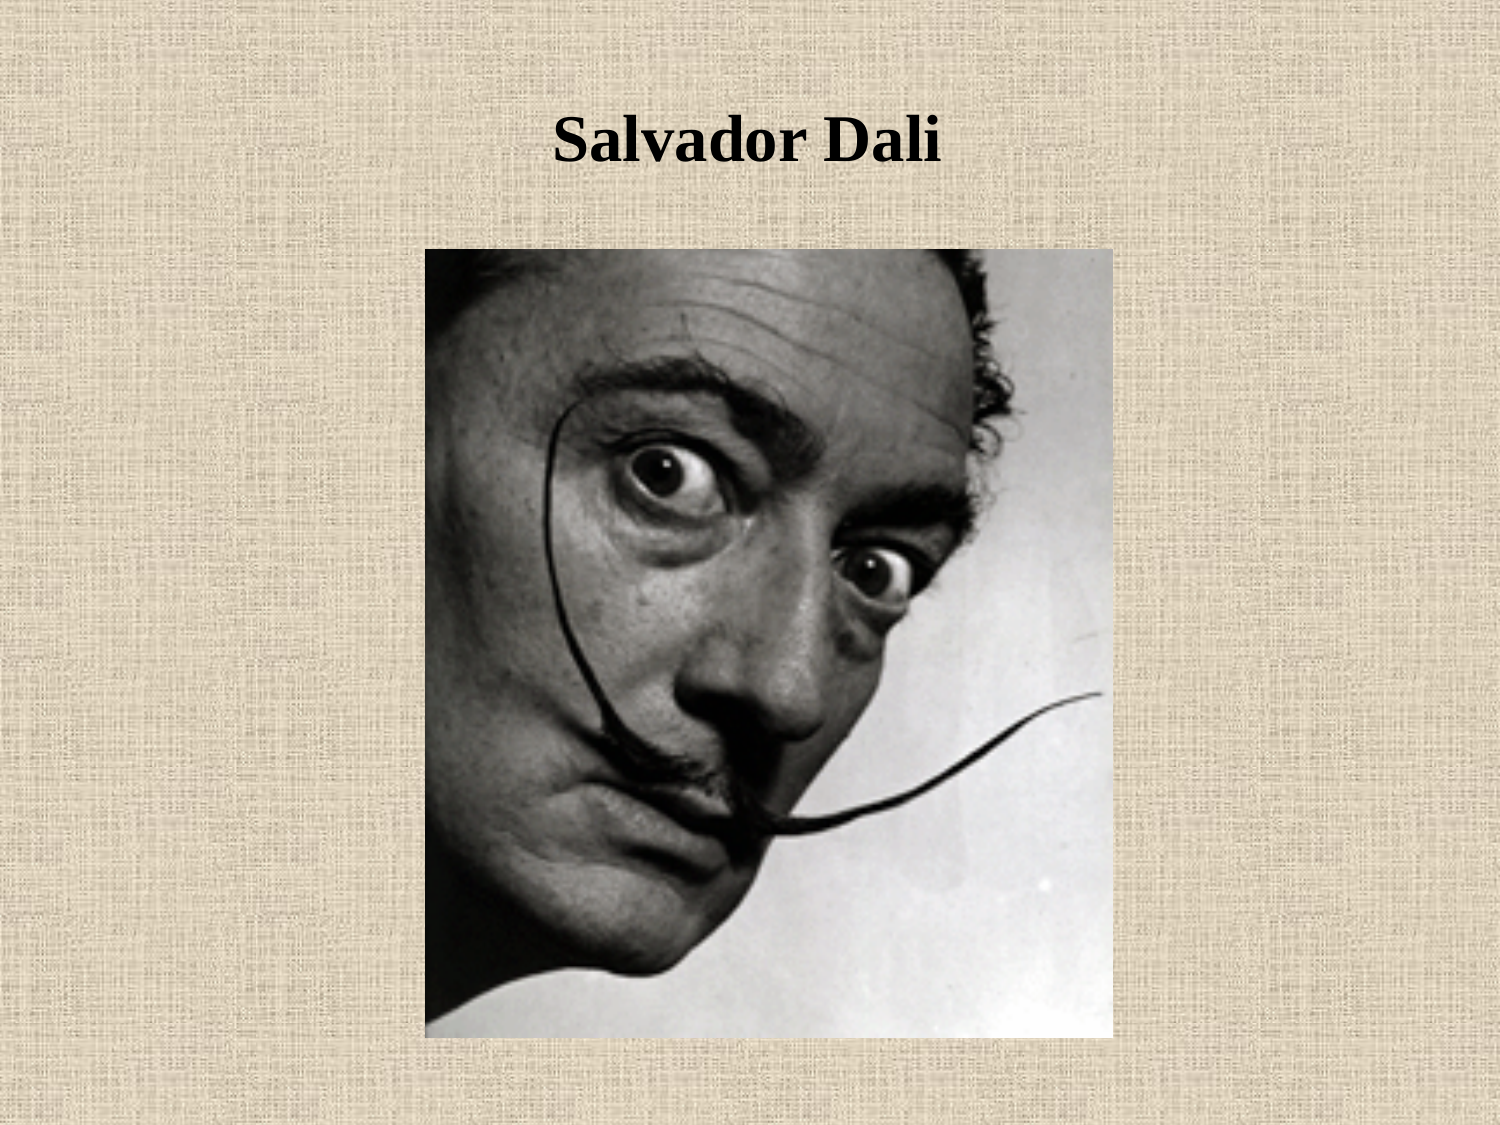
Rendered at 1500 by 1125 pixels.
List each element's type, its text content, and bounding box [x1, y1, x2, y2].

picture [0, 0, 1500, 1125]
text_box Salvador Dali [537, 87, 959, 183]
